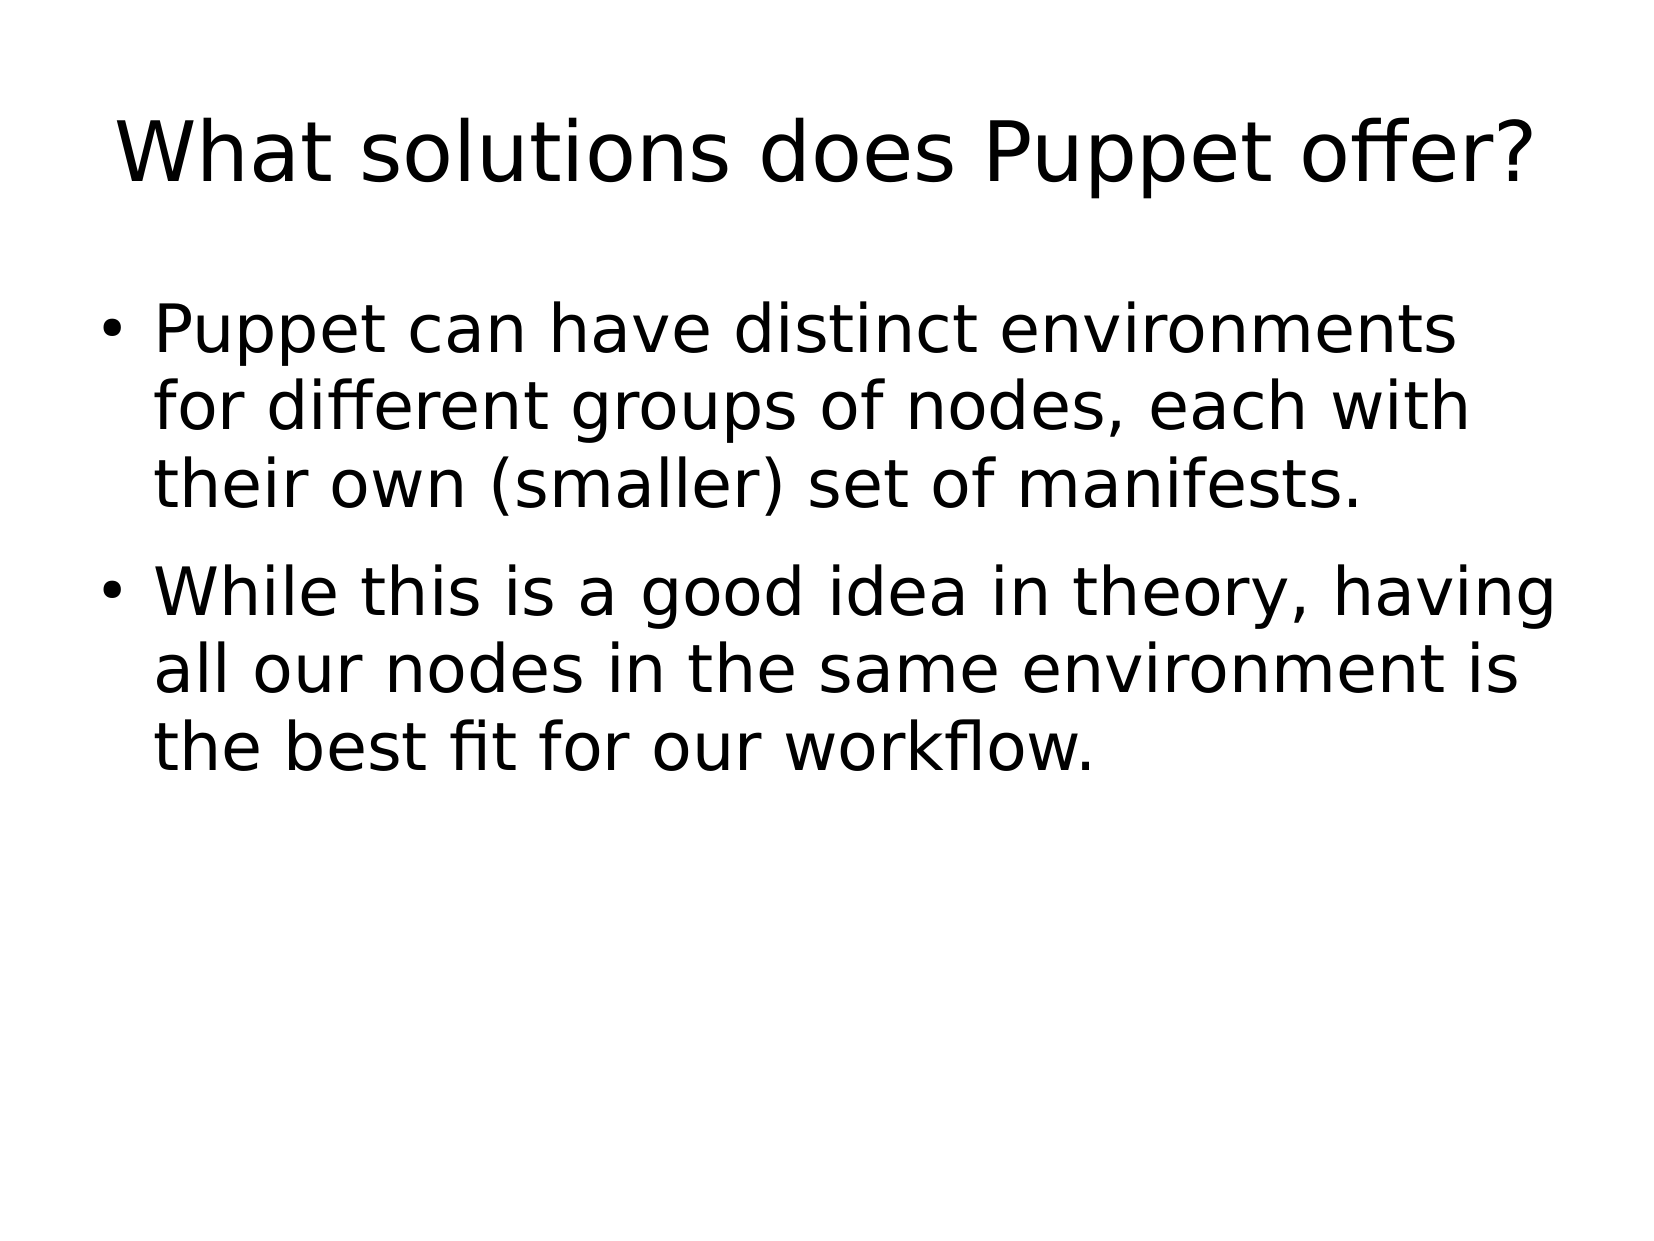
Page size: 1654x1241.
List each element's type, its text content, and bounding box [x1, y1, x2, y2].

title What solutions does Puppet offer? [82, 49, 1571, 257]
list Puppet can have distinct environments for different groups of nodes, each with their own (smaller) set of manifests. While this is a good idea in theory, having all our nodes in the same environment is the best fit for our workflow. [82, 290, 1571, 1066]
